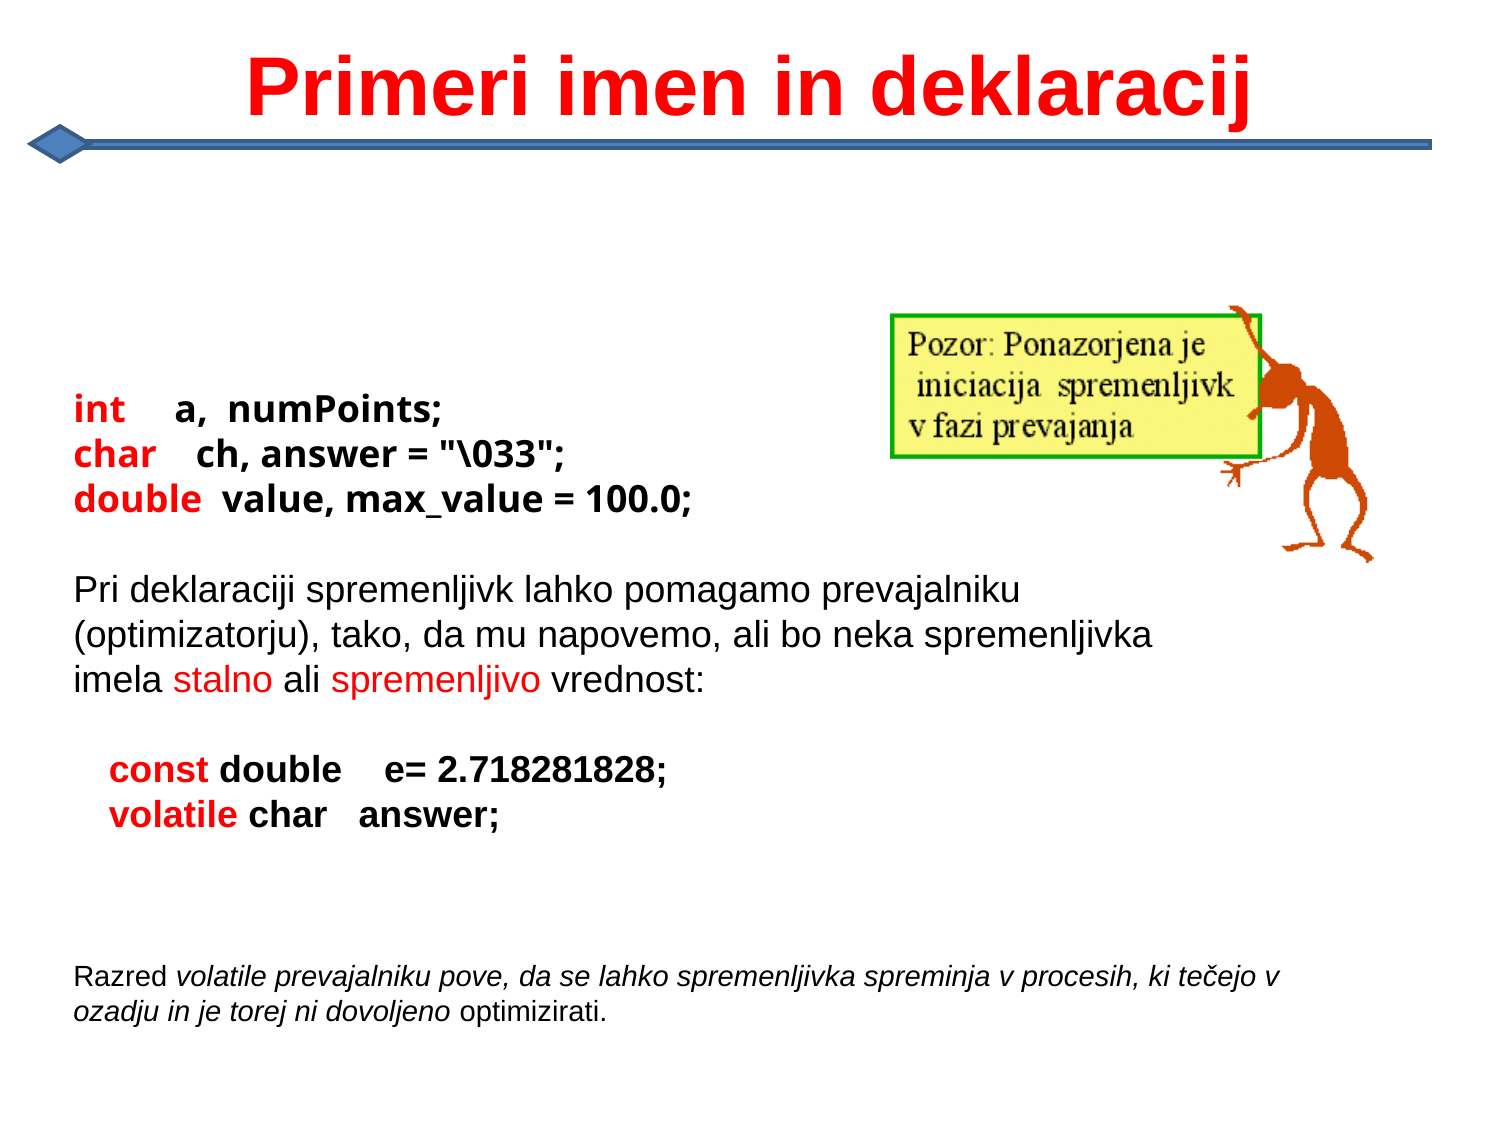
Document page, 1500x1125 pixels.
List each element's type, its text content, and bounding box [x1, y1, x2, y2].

picture [890, 304, 1374, 563]
text_box Razred volatile prevajalniku pove, da se lahko spremenljivka spreminja v procesih, ki tečejo v ozadju in je torej ni dovoljeno optimizirati. [58, 949, 1360, 1035]
text_box int a, numPoints; char ch, answer = "\033"; double value, max_value = 100.0; Pri deklaraciji spremenljivk lahko pomagamo prevajalniku (optimizatorju), tako, da mu napovemo, ali bo neka spremenljivka imela stalno ali spremenljivo vrednost: const double e= 2.718281828; volatile char answer; [58, 377, 1266, 933]
title Primeri imen in deklaracij [75, 23, 1426, 141]
